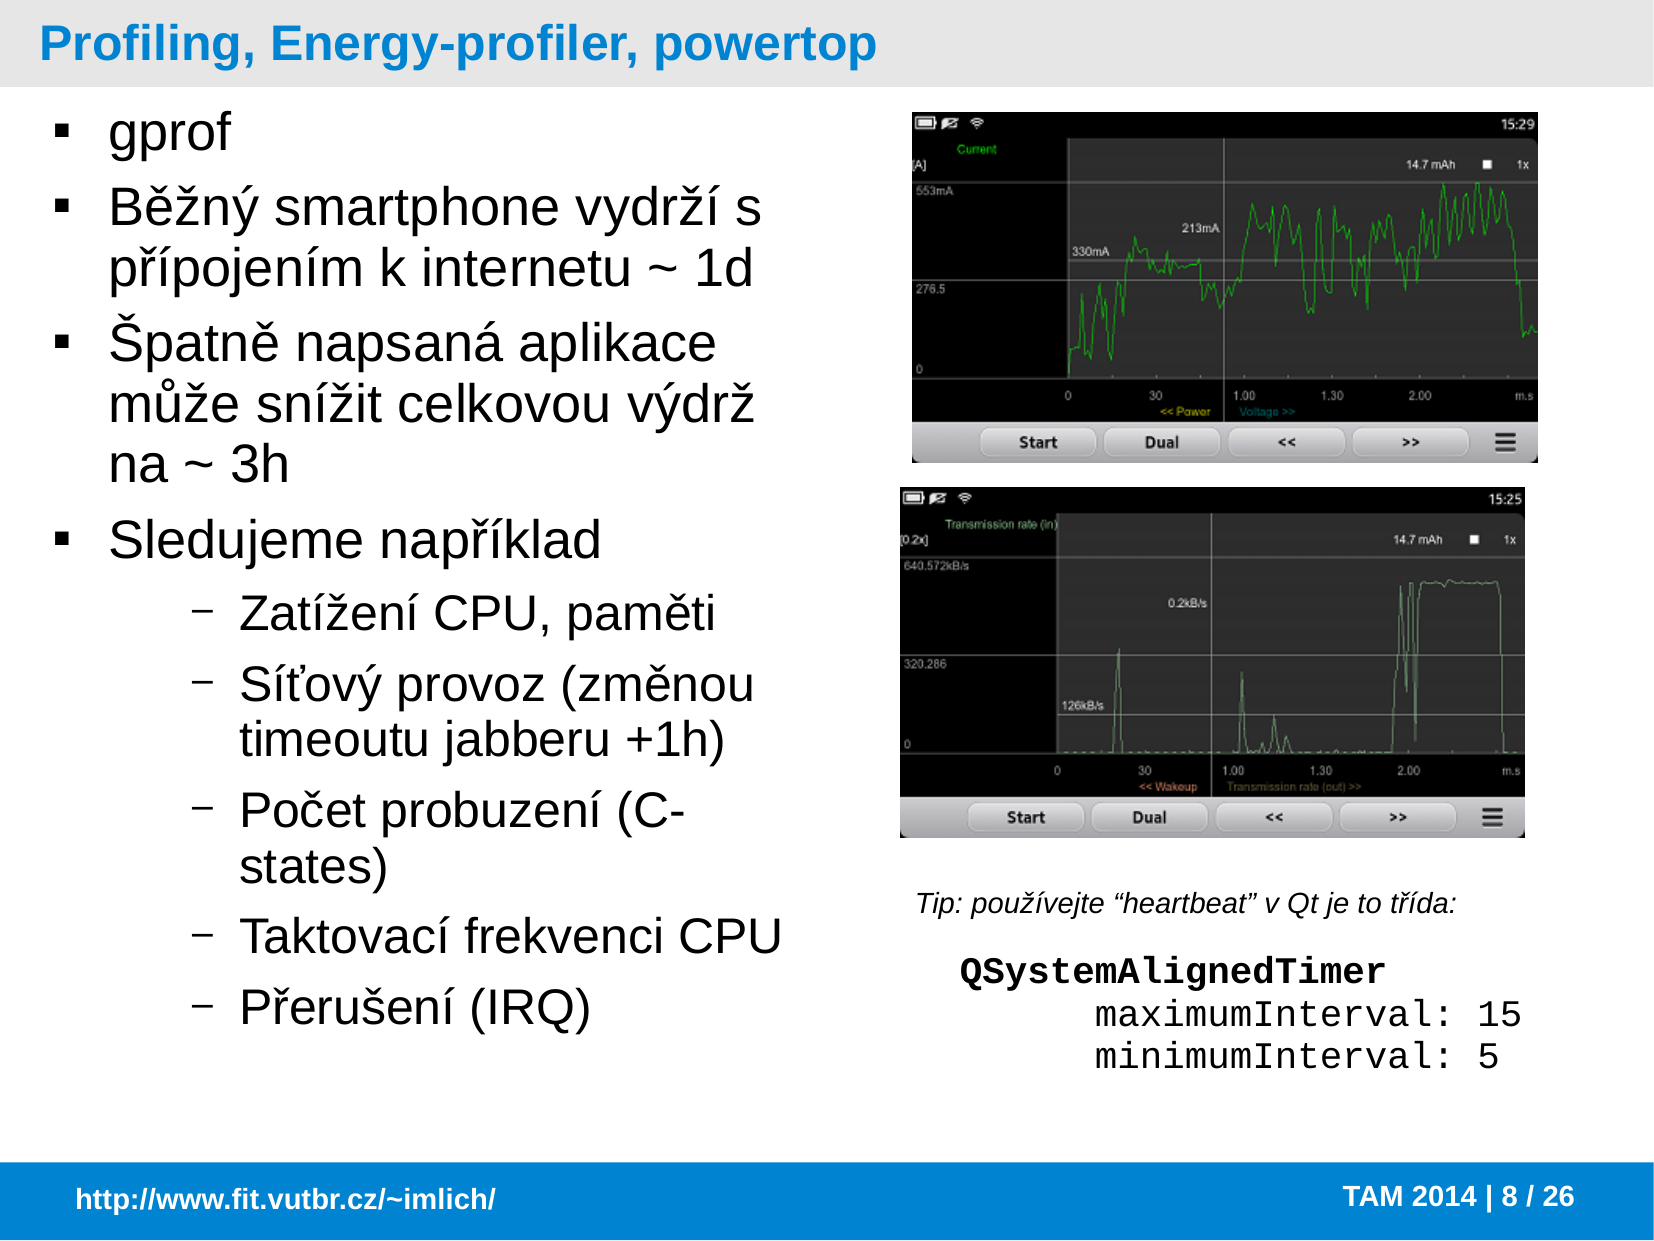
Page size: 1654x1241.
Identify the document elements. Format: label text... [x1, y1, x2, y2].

picture [912, 112, 1538, 463]
text_box Tip: používejte “heartbeat” v Qt je to třída: QSystemAlignedTimer maximumInterval: 15 minimumInterval: 5 [900, 879, 1570, 1088]
list gprof Běžný smartphone vydrží s přípojením k internetu ~ 1d Špatně napsaná aplikace může snížit celkovou výdrž na ~ 3h Sledujeme například Zatížení CPU, paměti Síťový provoz (změnou timeoutu jabberu +1h) Počet probuzení (C-states) Taktovací frekvenci CPU Přerušení (IRQ) [37, 101, 807, 1126]
picture [900, 487, 1525, 838]
title Profiling, Energy-profiler, powertop [39, 5, 1615, 81]
